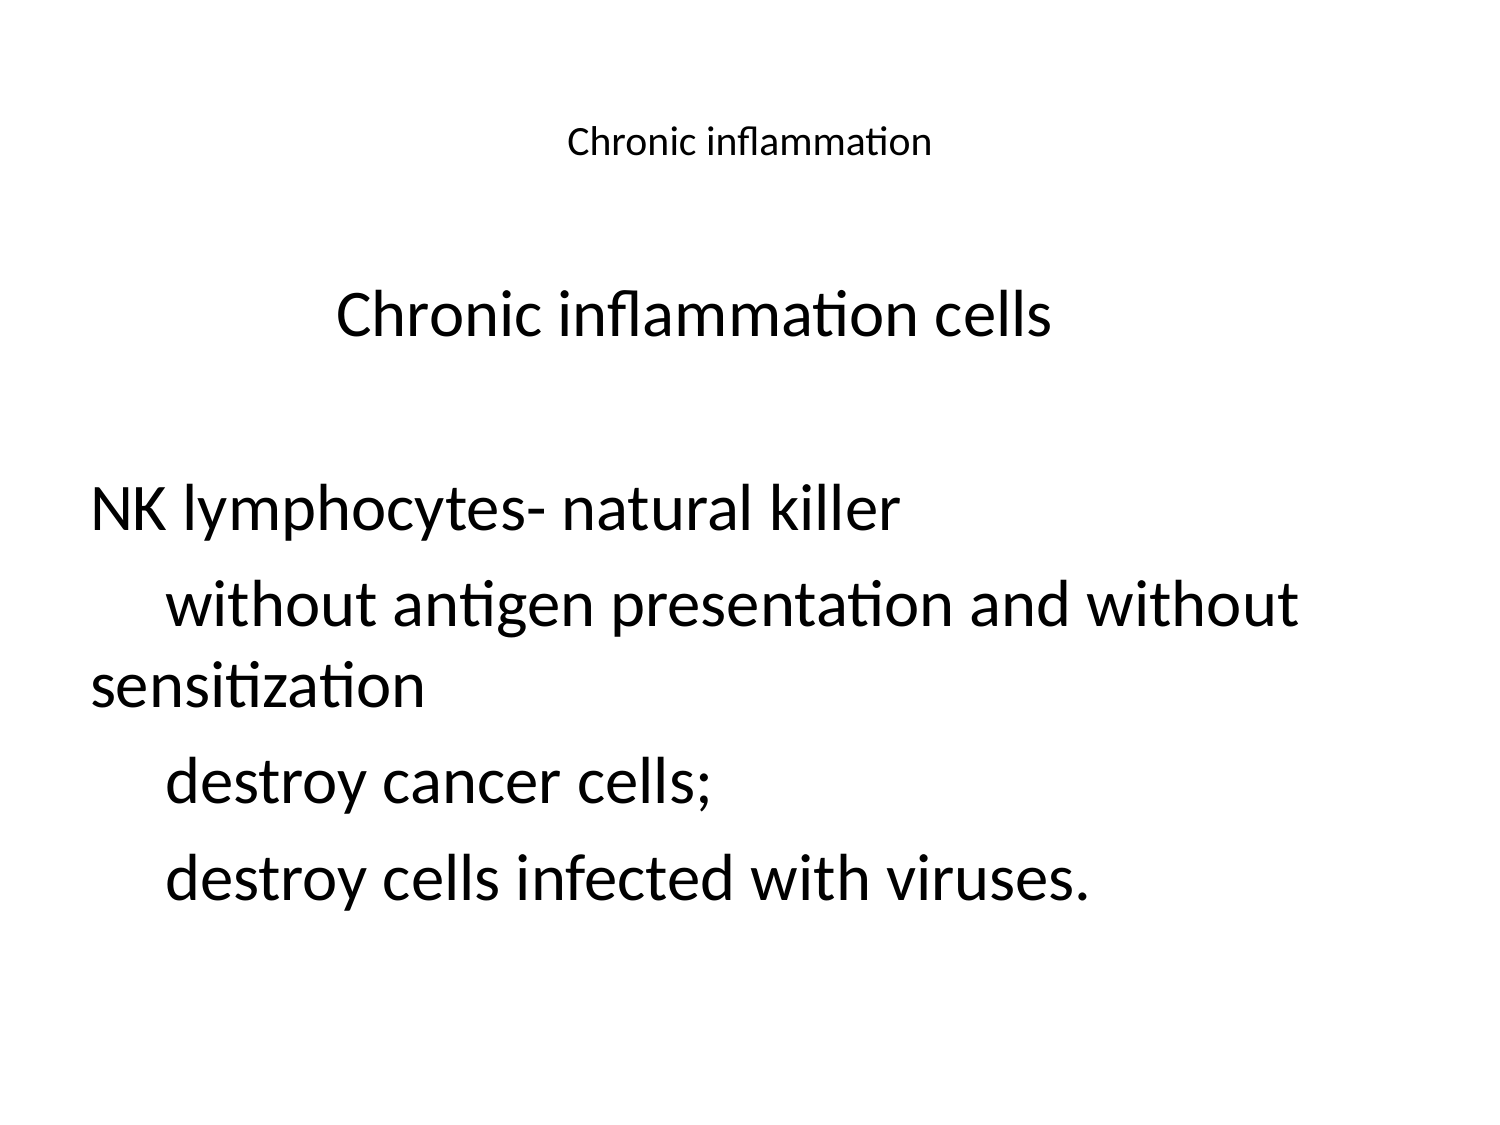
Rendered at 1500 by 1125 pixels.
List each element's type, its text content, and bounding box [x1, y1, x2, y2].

list Chronic inflammation cells NK lymphocytes- natural killer without antigen presentation and without sensitization destroy cancer cells; destroy cells infected with viruses. [75, 262, 1426, 1005]
title Chronic inflammation [75, 45, 1426, 233]
